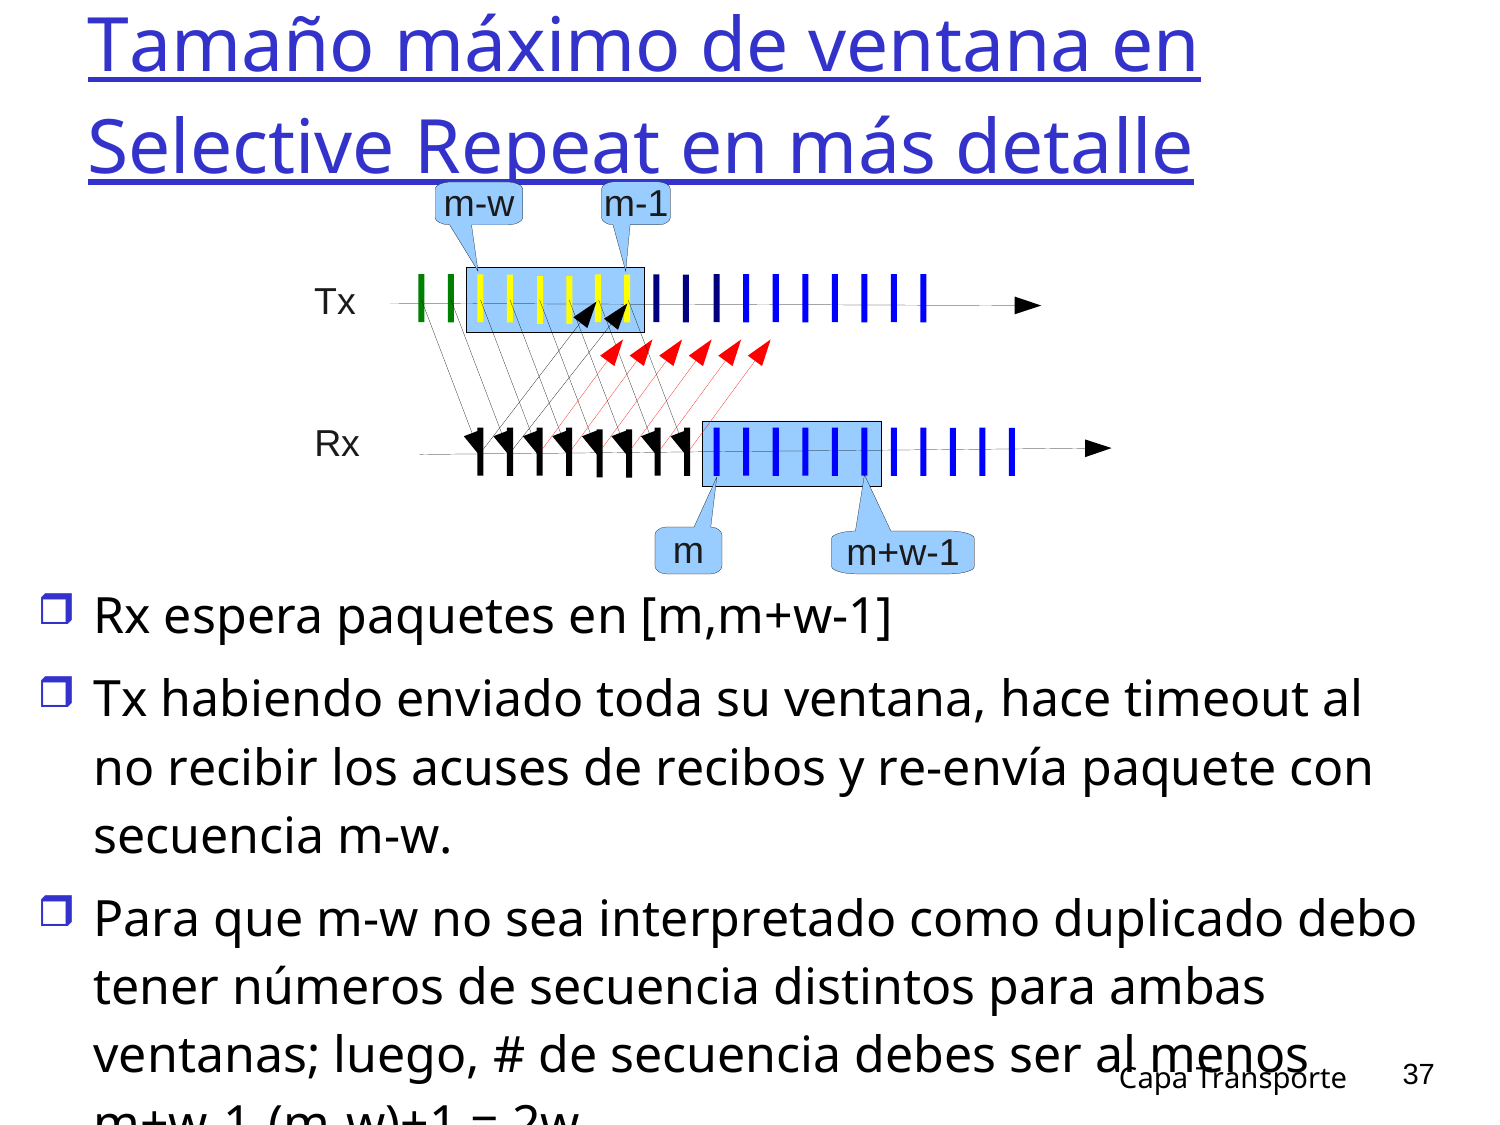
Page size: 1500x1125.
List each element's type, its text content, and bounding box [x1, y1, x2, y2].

title Tamaño máximo de ventana en Selective Repeat en más detalle [87, 0, 1463, 188]
list Rx espera paquetes en [m,m+w-1] Tx habiendo enviado toda su ventana, hace timeout al no recibir los acuses de recibos y re-envía paquete con secuencia m-w. Para que m-w no sea interpretado como duplicado debo tener números de secuencia distintos para ambas ventanas; luego, # de secuencia debes ser al menos m+w-1-(m-w)+1 = 2w. [37, 580, 1426, 1076]
chart [283, 149, 1136, 605]
